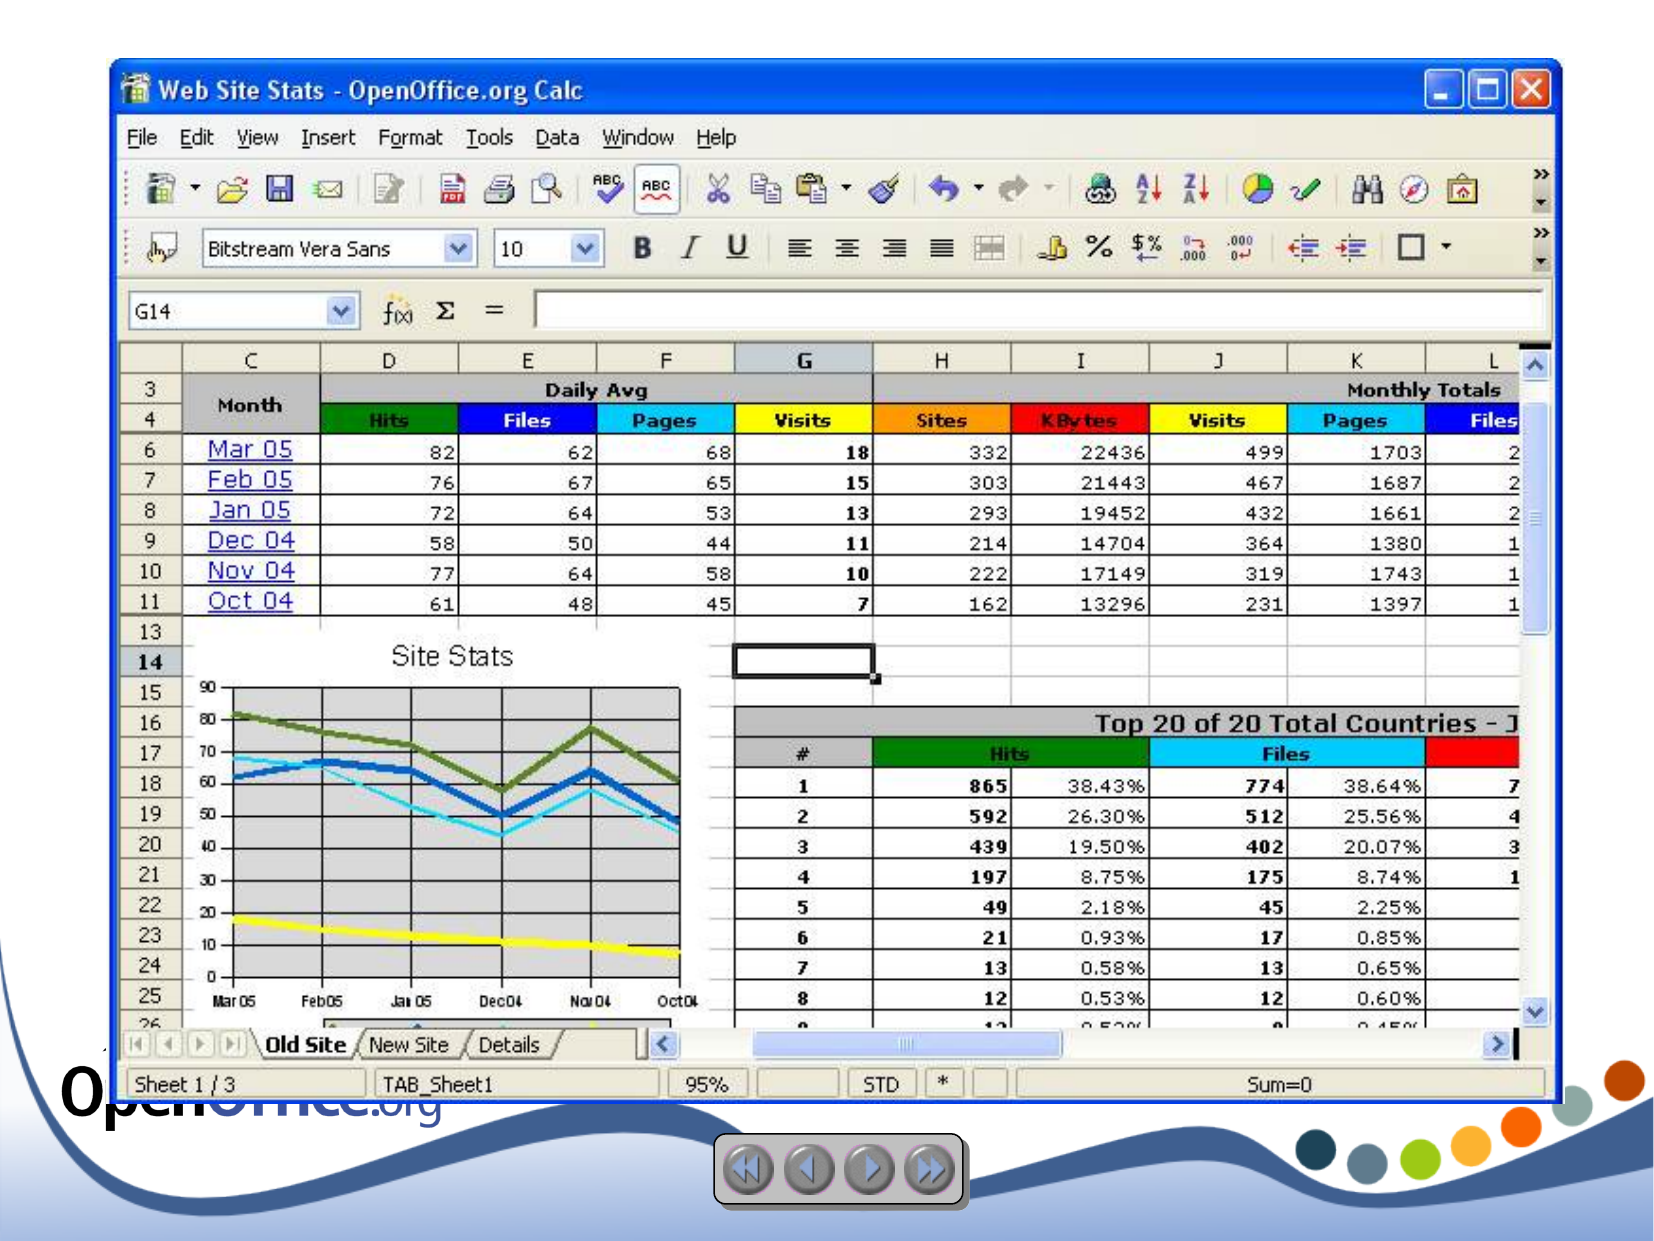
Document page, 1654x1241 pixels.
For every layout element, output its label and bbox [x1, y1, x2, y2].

picture [0, 58, 1654, 1241]
text_box [714, 1133, 963, 1204]
